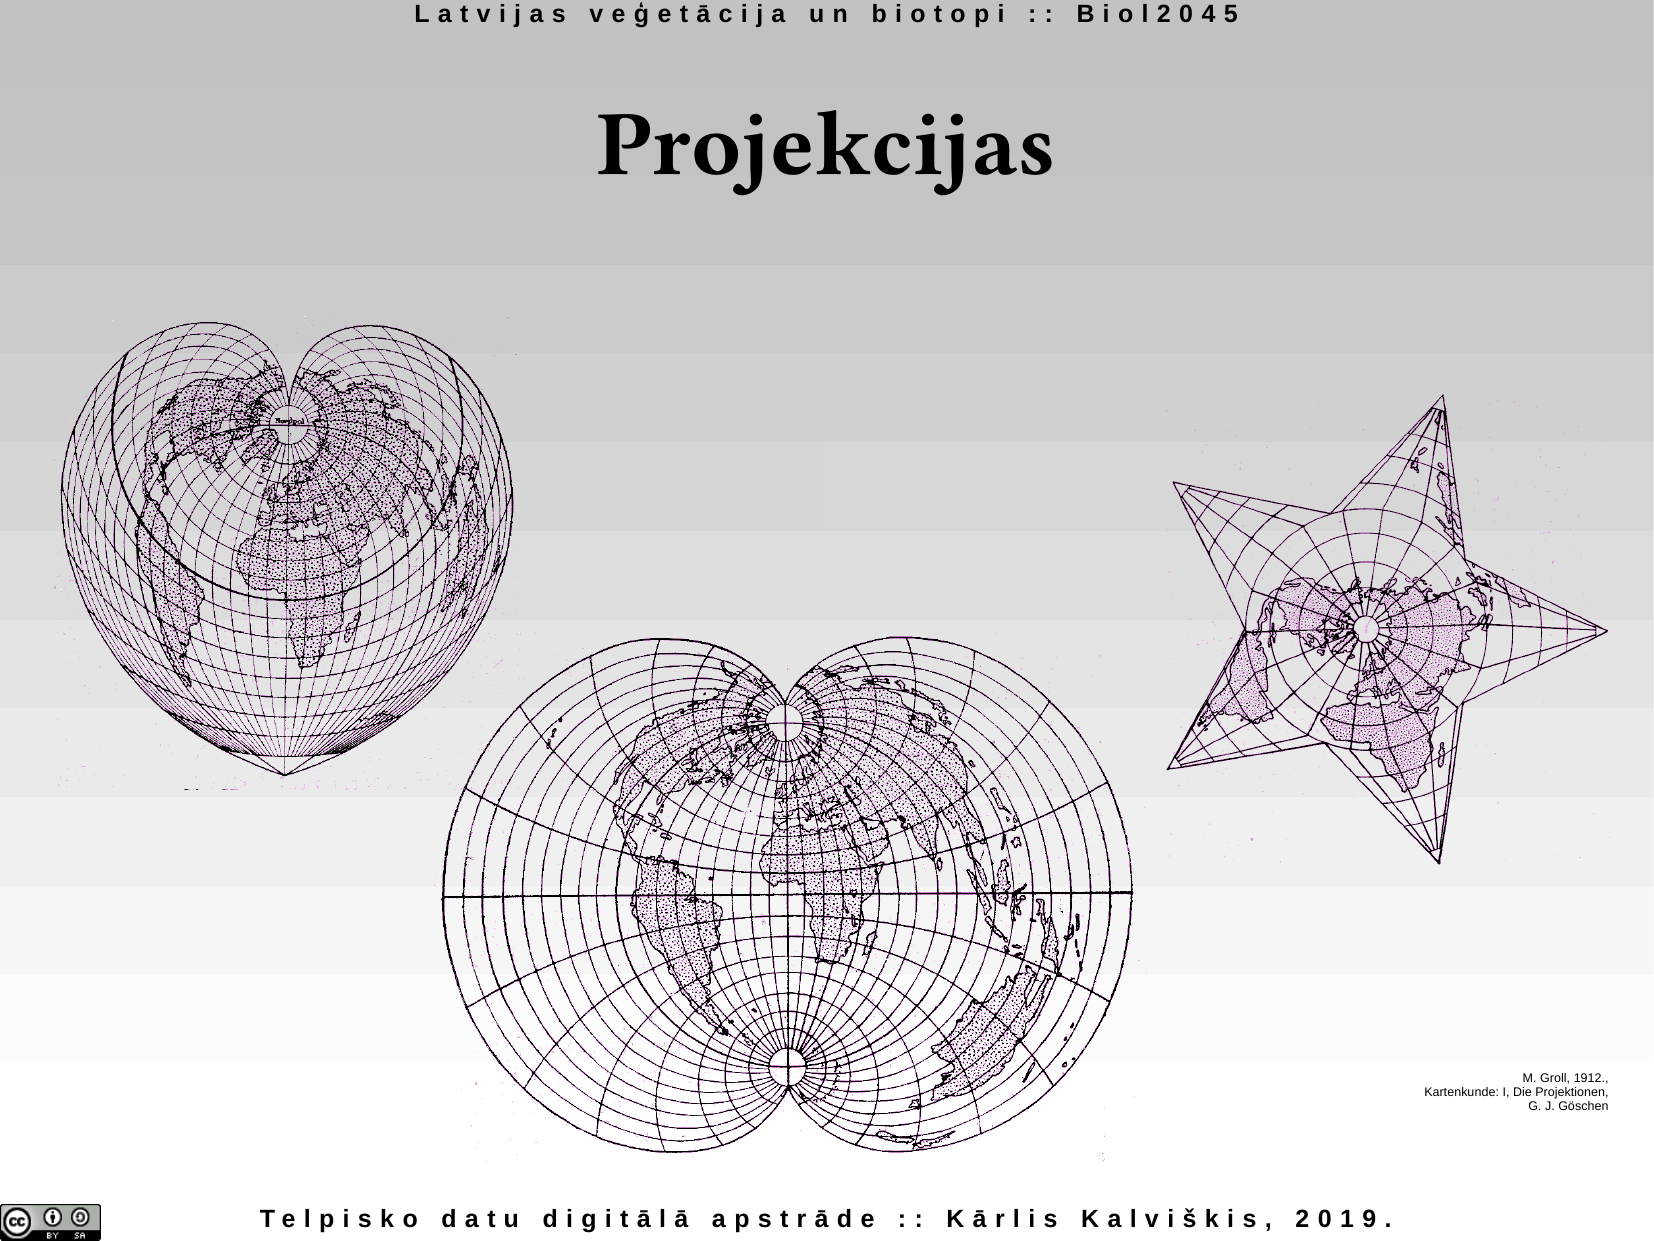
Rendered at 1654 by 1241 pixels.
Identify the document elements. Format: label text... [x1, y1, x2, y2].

title Projekcijas [0, 1, 1654, 287]
picture [0, 287, 1654, 1241]
text_box M. Groll, 1912., Kartenkunde: I, Die Projektionen, G. J. Göschen [1424, 1070, 1609, 1113]
